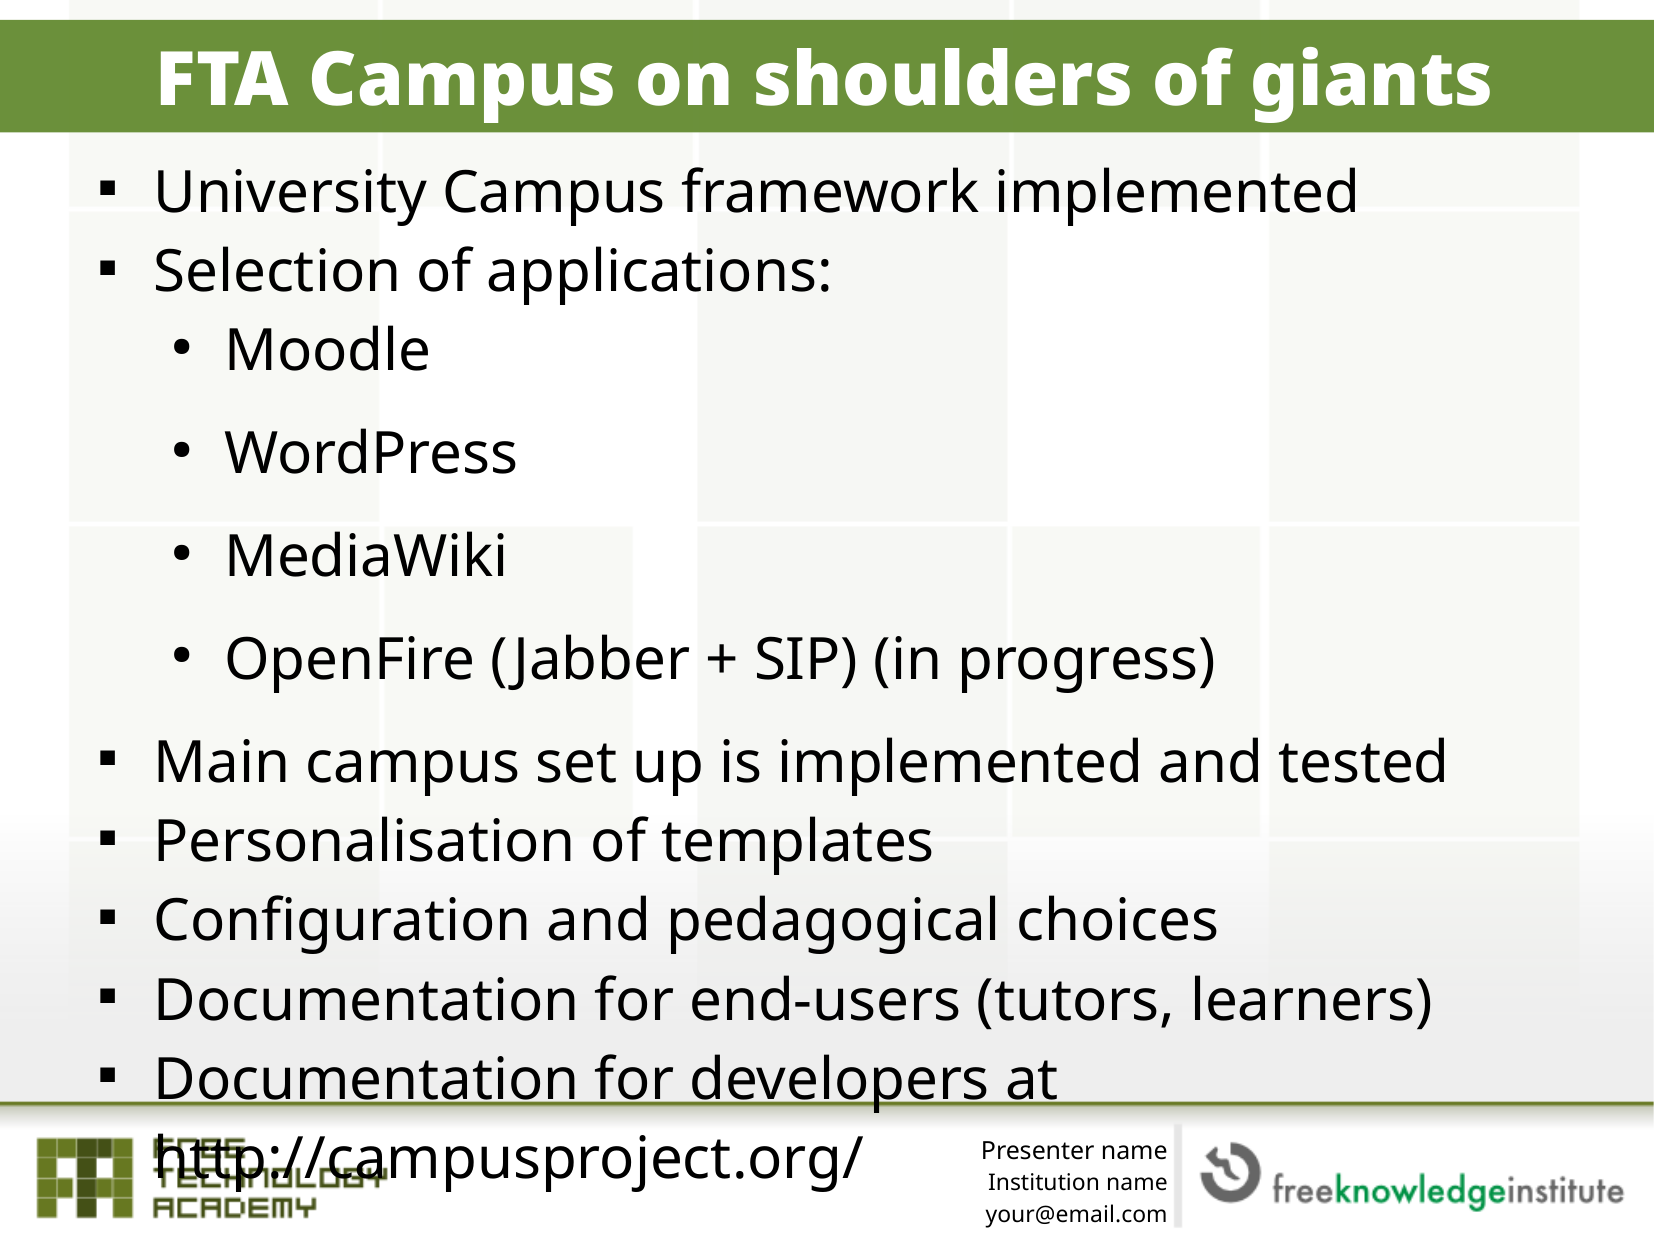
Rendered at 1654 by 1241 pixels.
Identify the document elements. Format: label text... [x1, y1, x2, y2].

list University Campus framework implemented Selection of applications: Moodle WordPress MediaWiki OpenFire (Jabber + SIP) (in progress) Main campus set up is implemented and tested Personalisation of templates Configuration and pedagogical choices Documentation for end-users (tutors, learners) Documentation for developers at http://campusproject.org/ [82, 150, 1571, 1058]
picture [0, 0, 1654, 19]
title FTA Campus on shoulders of giants [37, 32, 1613, 120]
picture [0, 133, 1654, 1241]
